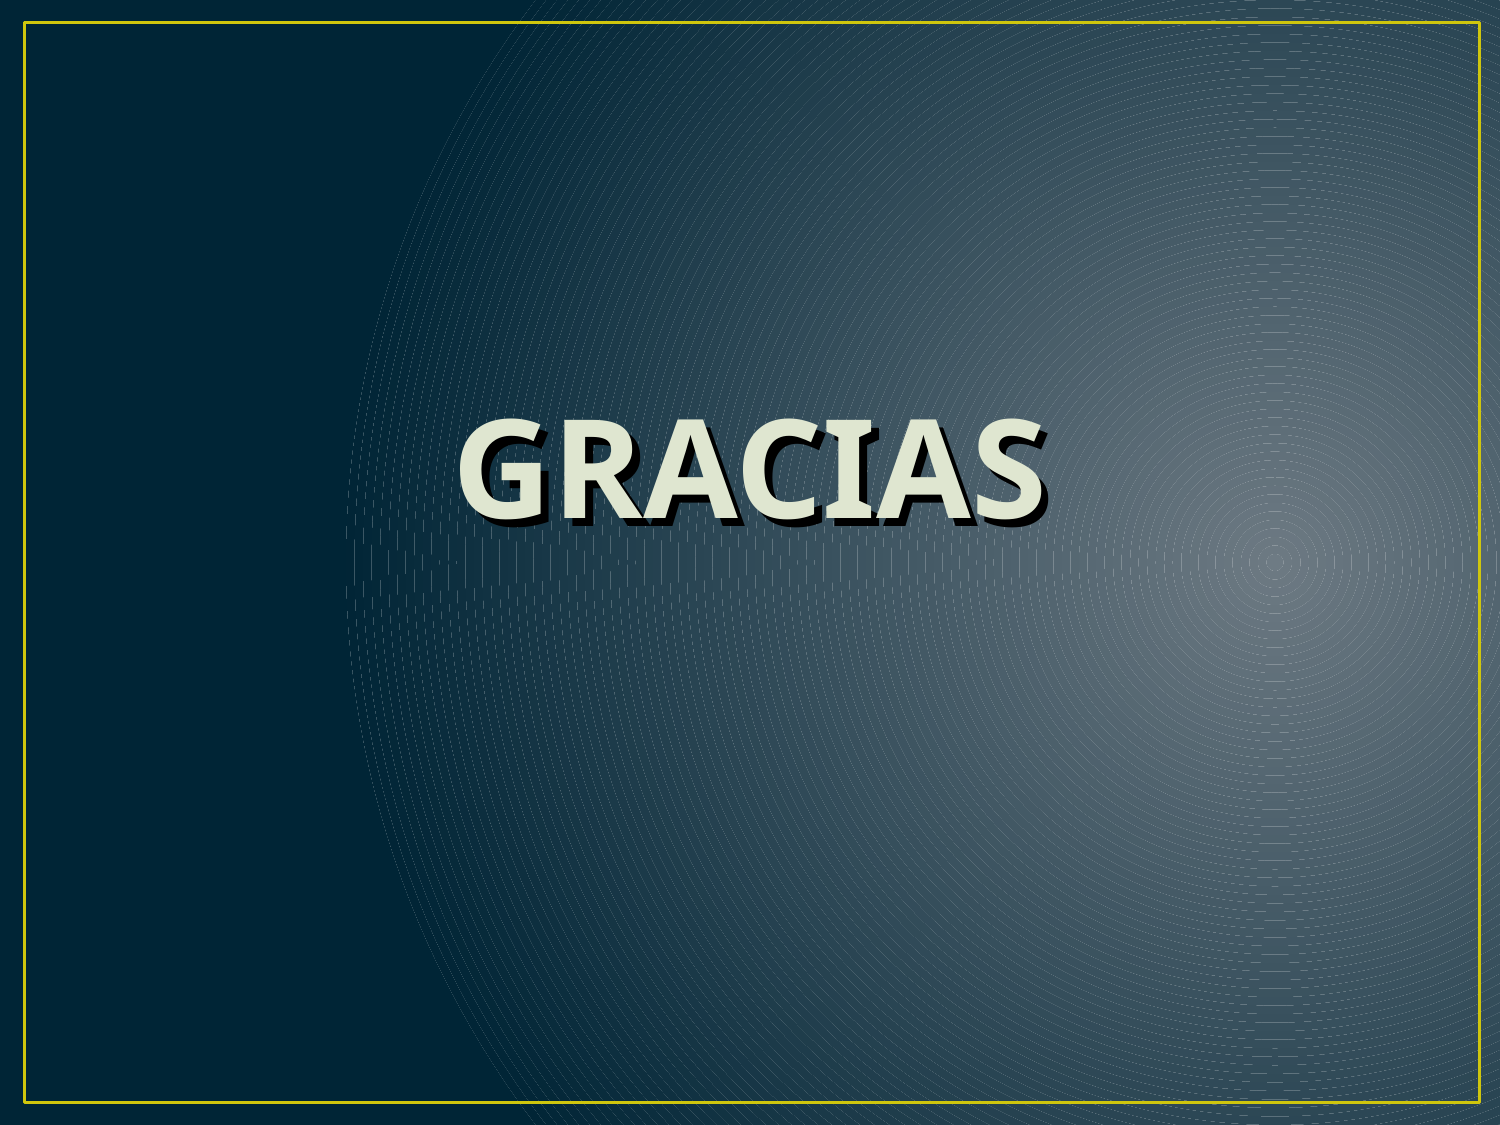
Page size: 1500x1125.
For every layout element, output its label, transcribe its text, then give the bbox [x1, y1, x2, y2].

list GRACIAS [75, 373, 1426, 1005]
